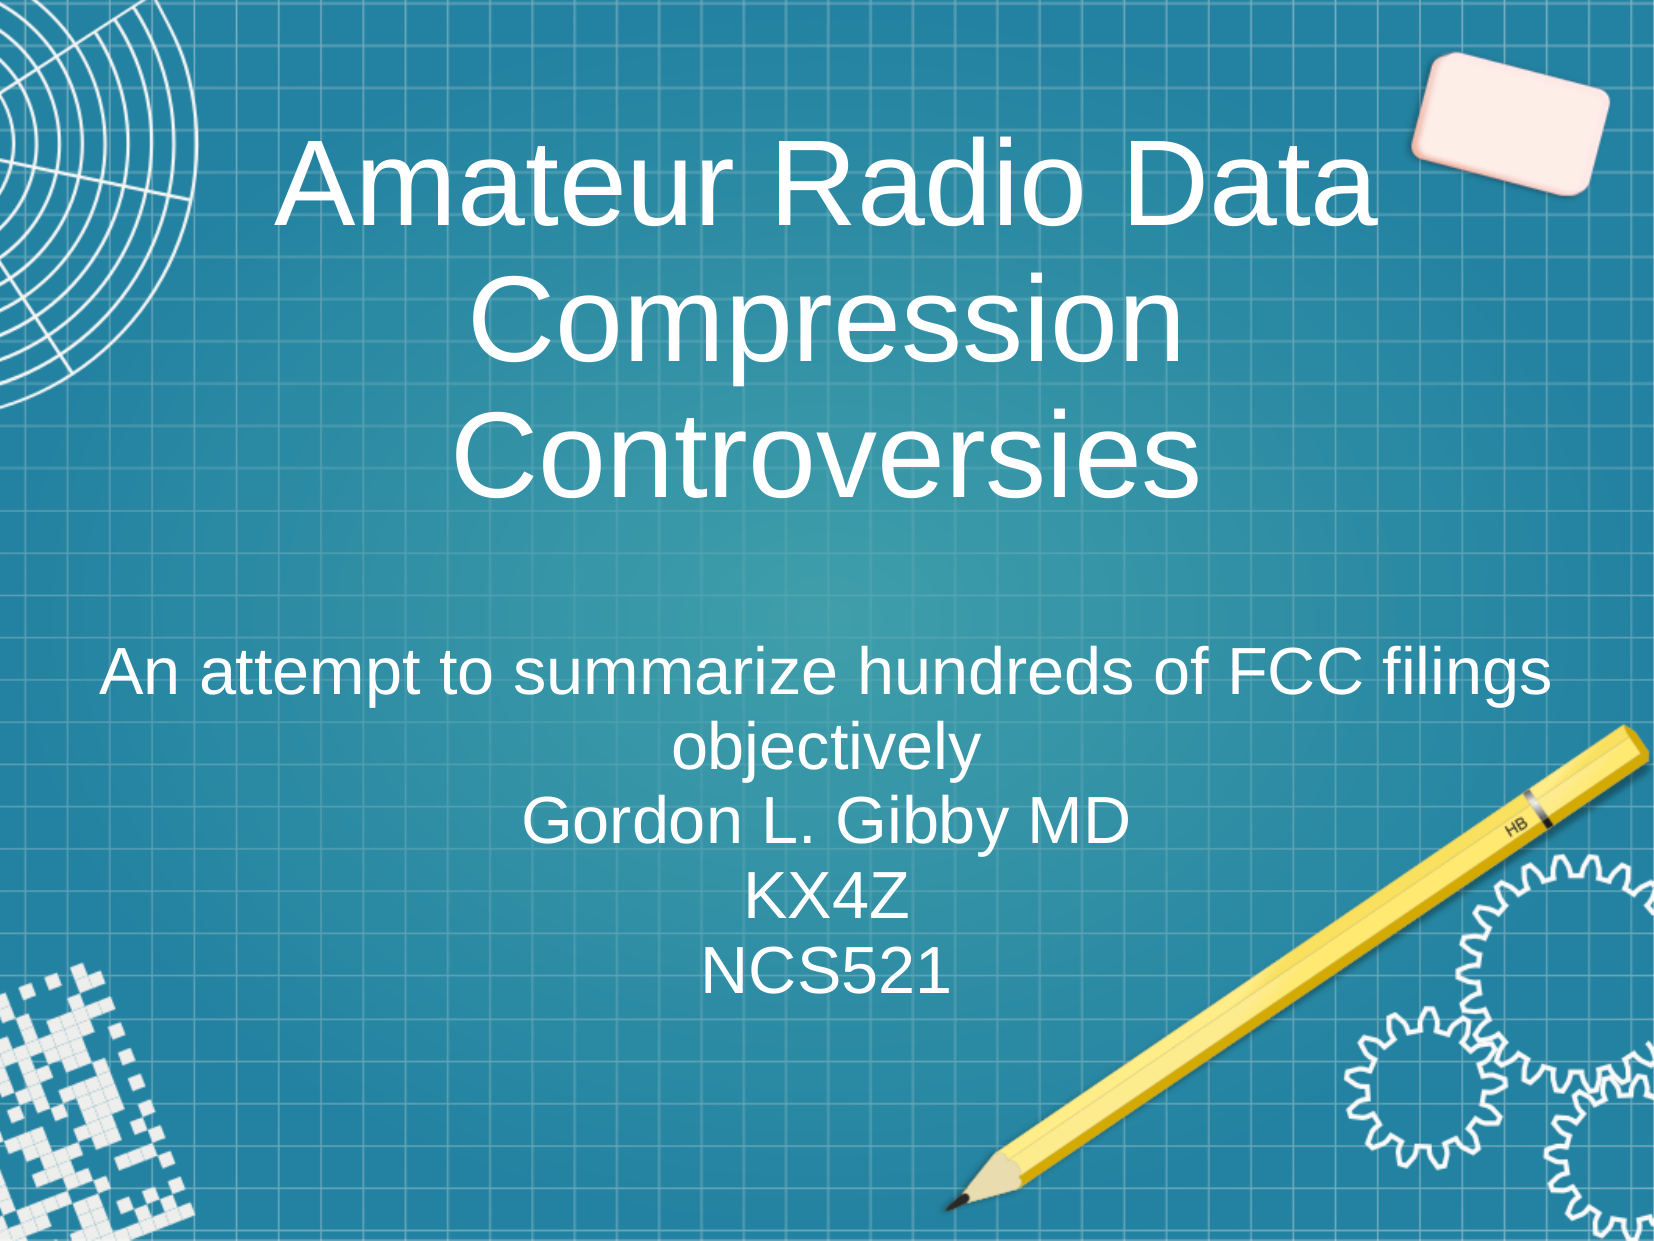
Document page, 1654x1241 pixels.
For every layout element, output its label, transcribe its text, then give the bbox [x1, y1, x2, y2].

picture [0, 0, 1654, 1241]
title Amateur Radio Data Compression Controversies [82, 114, 1571, 519]
subtitle An attempt to summarize hundreds of FCC filings objectively Gordon L. Gibby MD KX4Z NCS521 [82, 519, 1571, 1123]
